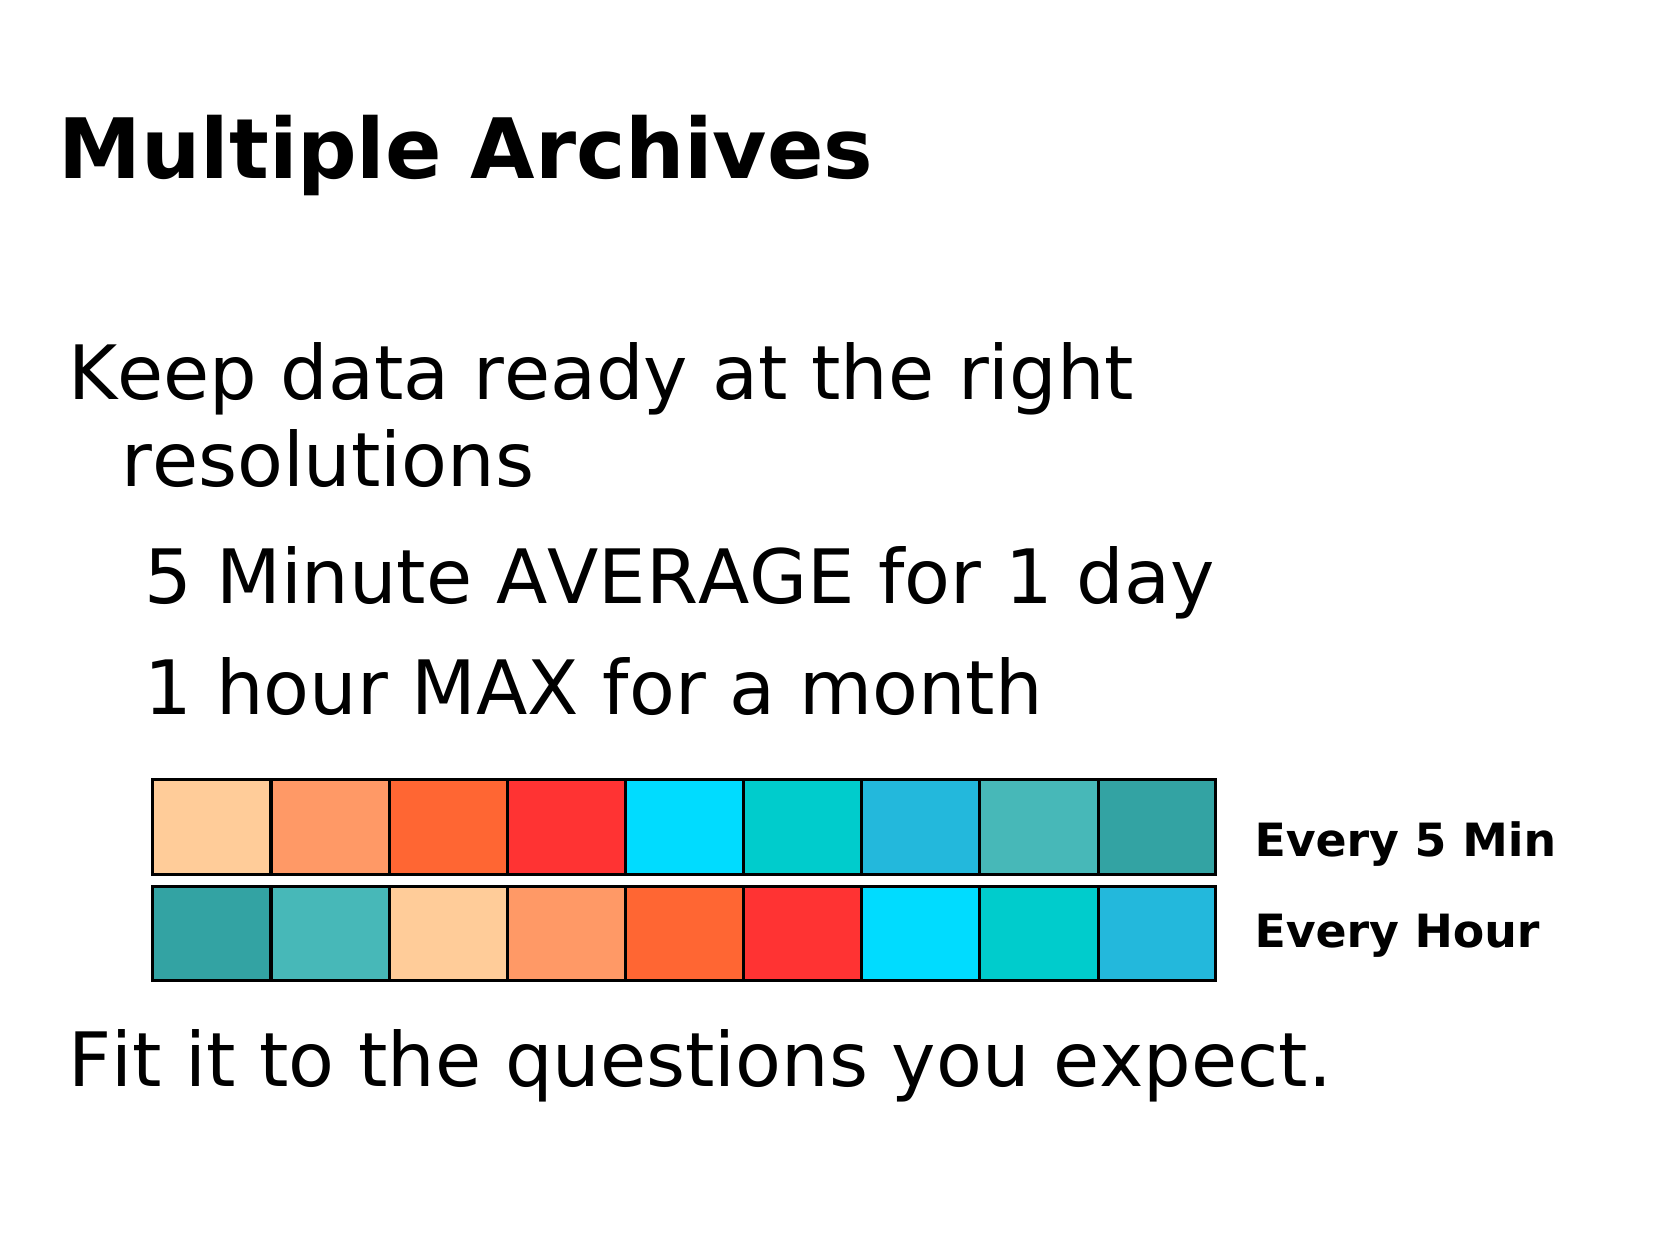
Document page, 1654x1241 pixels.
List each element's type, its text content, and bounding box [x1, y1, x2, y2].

list Keep data ready at the right resolutions 5 Minute AVERAGE for 1 day 1 hour MAX for a month Fit it to the questions you expect. [50, 329, 1571, 1106]
text_box [152, 886, 1216, 981]
text_box Every Hour [1239, 897, 1555, 966]
title Multiple Archives [59, 75, 1607, 225]
text_box [152, 779, 1216, 875]
text_box Every 5 Min [1239, 806, 1572, 875]
